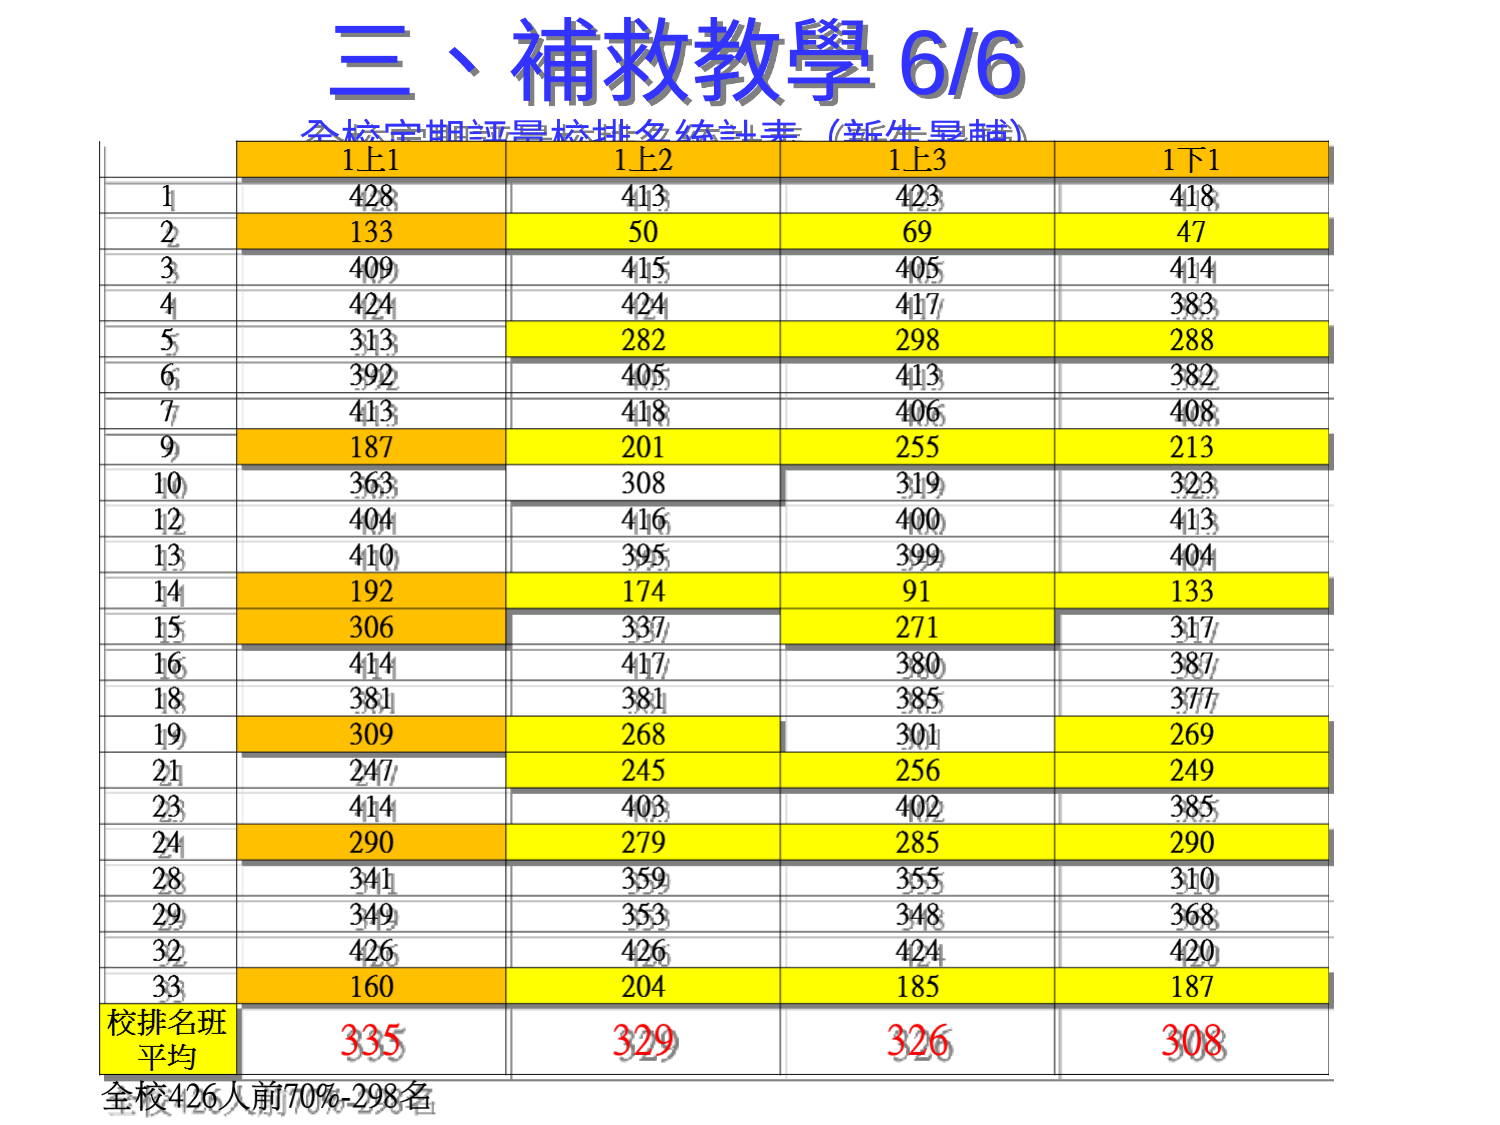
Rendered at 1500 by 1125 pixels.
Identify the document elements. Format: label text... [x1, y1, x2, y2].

picture [99, 135, 1329, 1125]
title 三、補救教學6/6 全校定期評量校排名統計表（新生暑輔） [0, 0, 1351, 133]
